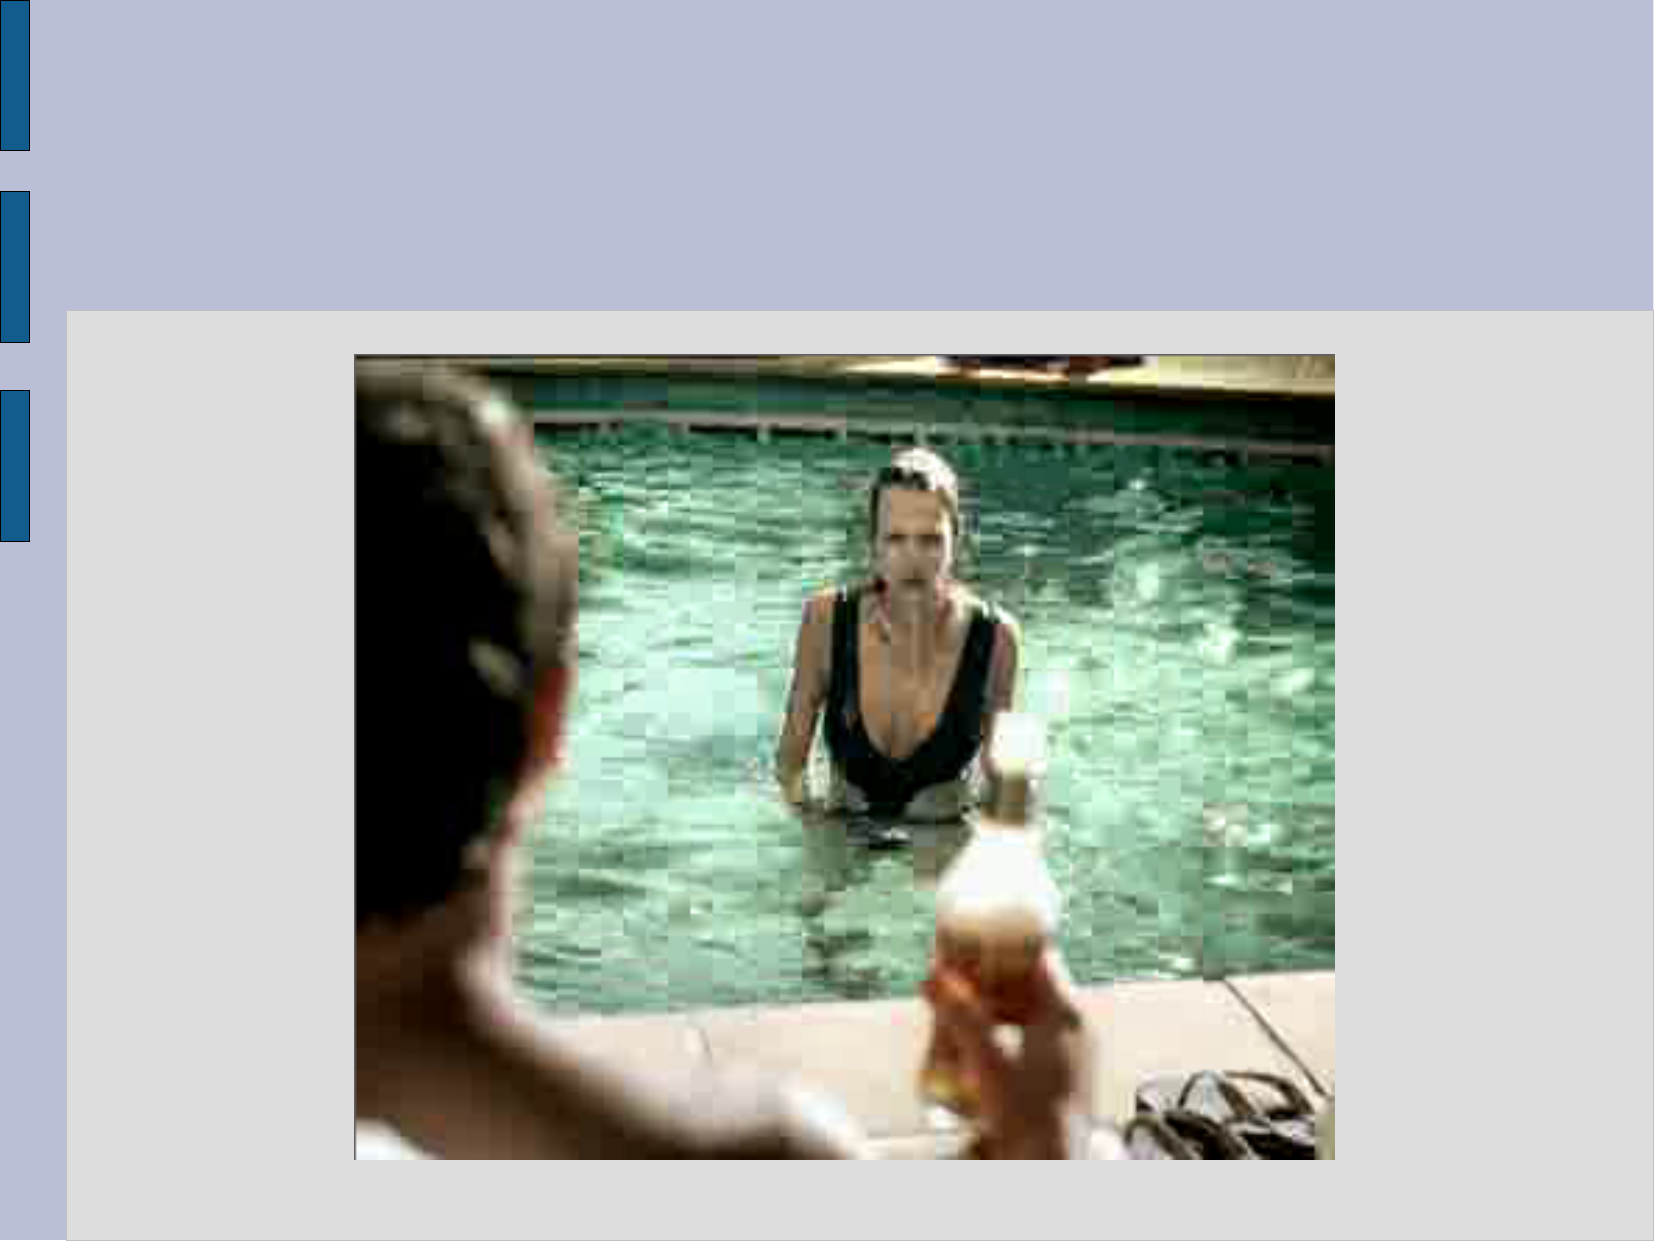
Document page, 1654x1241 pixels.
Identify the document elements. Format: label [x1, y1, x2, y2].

picture [354, 354, 1335, 1160]
